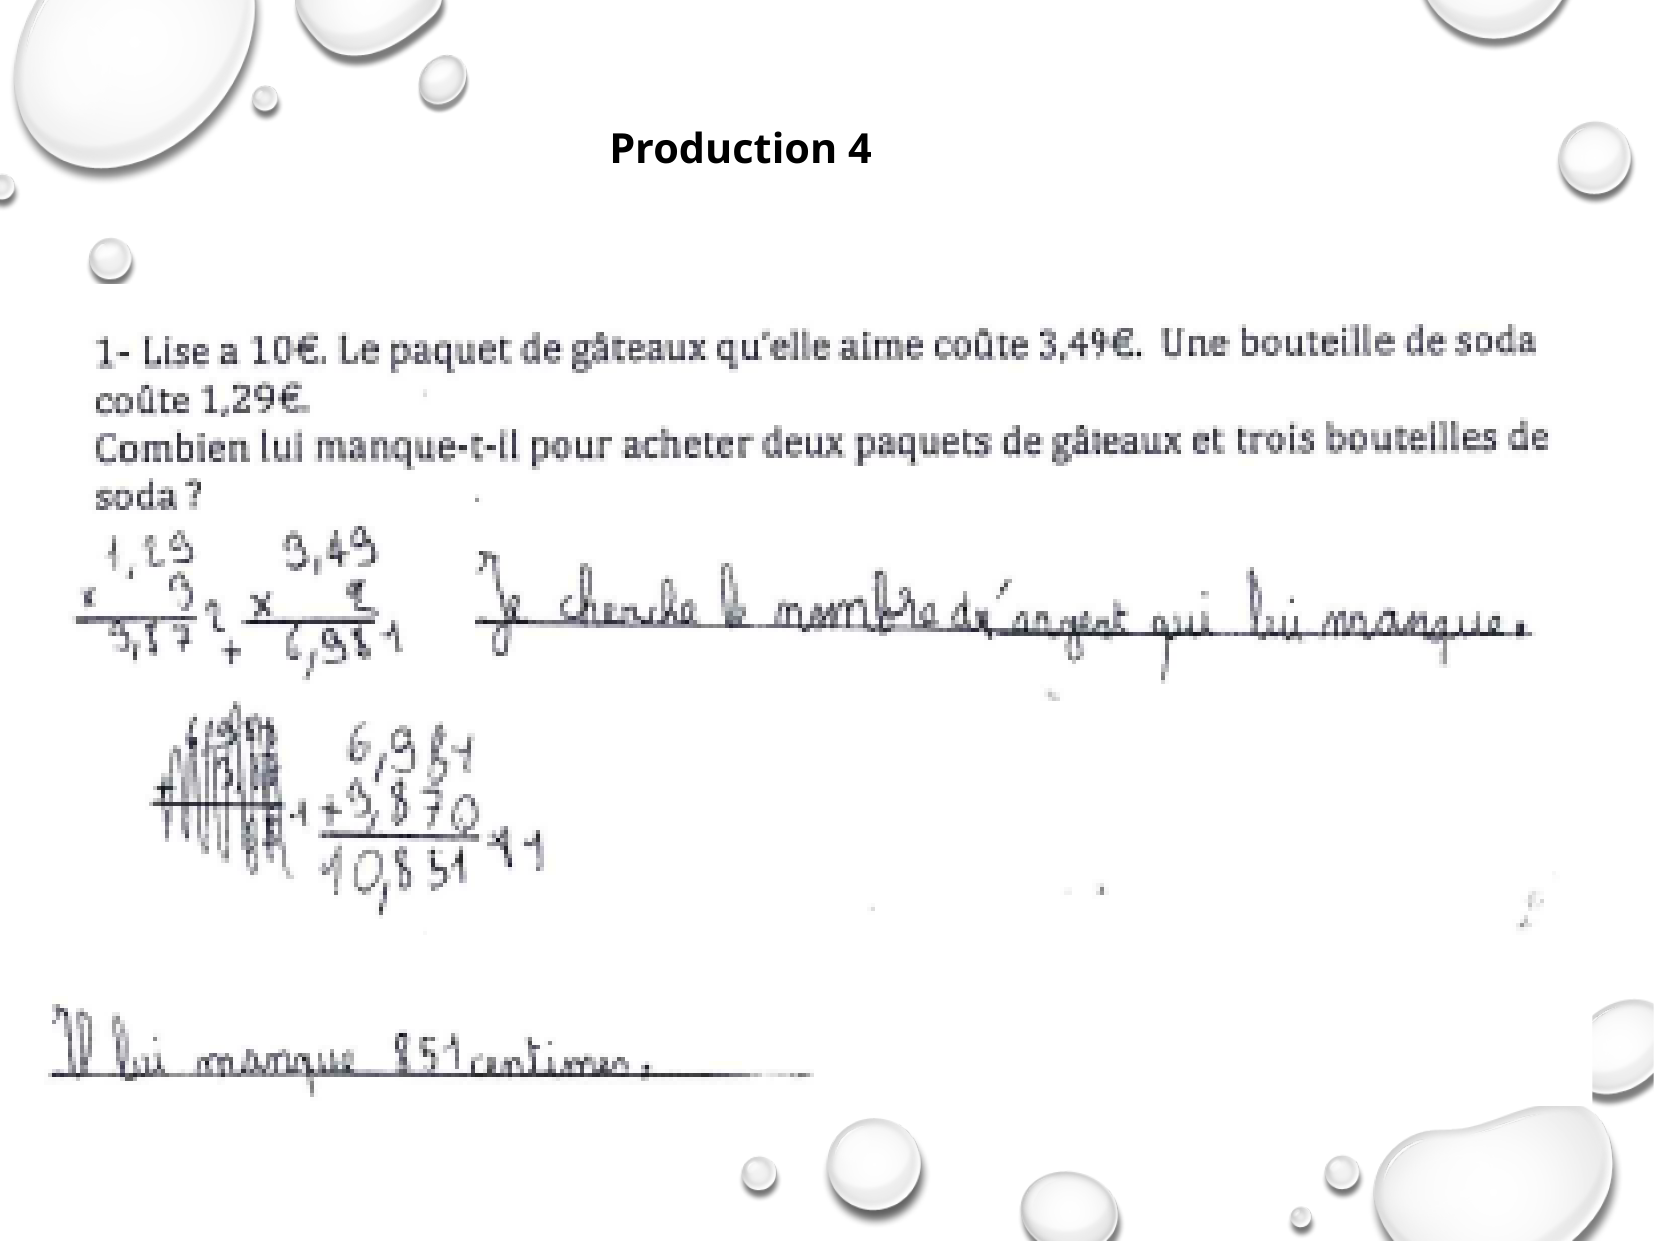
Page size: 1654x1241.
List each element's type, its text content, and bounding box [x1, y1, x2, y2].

text_box Production 4 [594, 112, 998, 178]
picture [0, 0, 1654, 1241]
